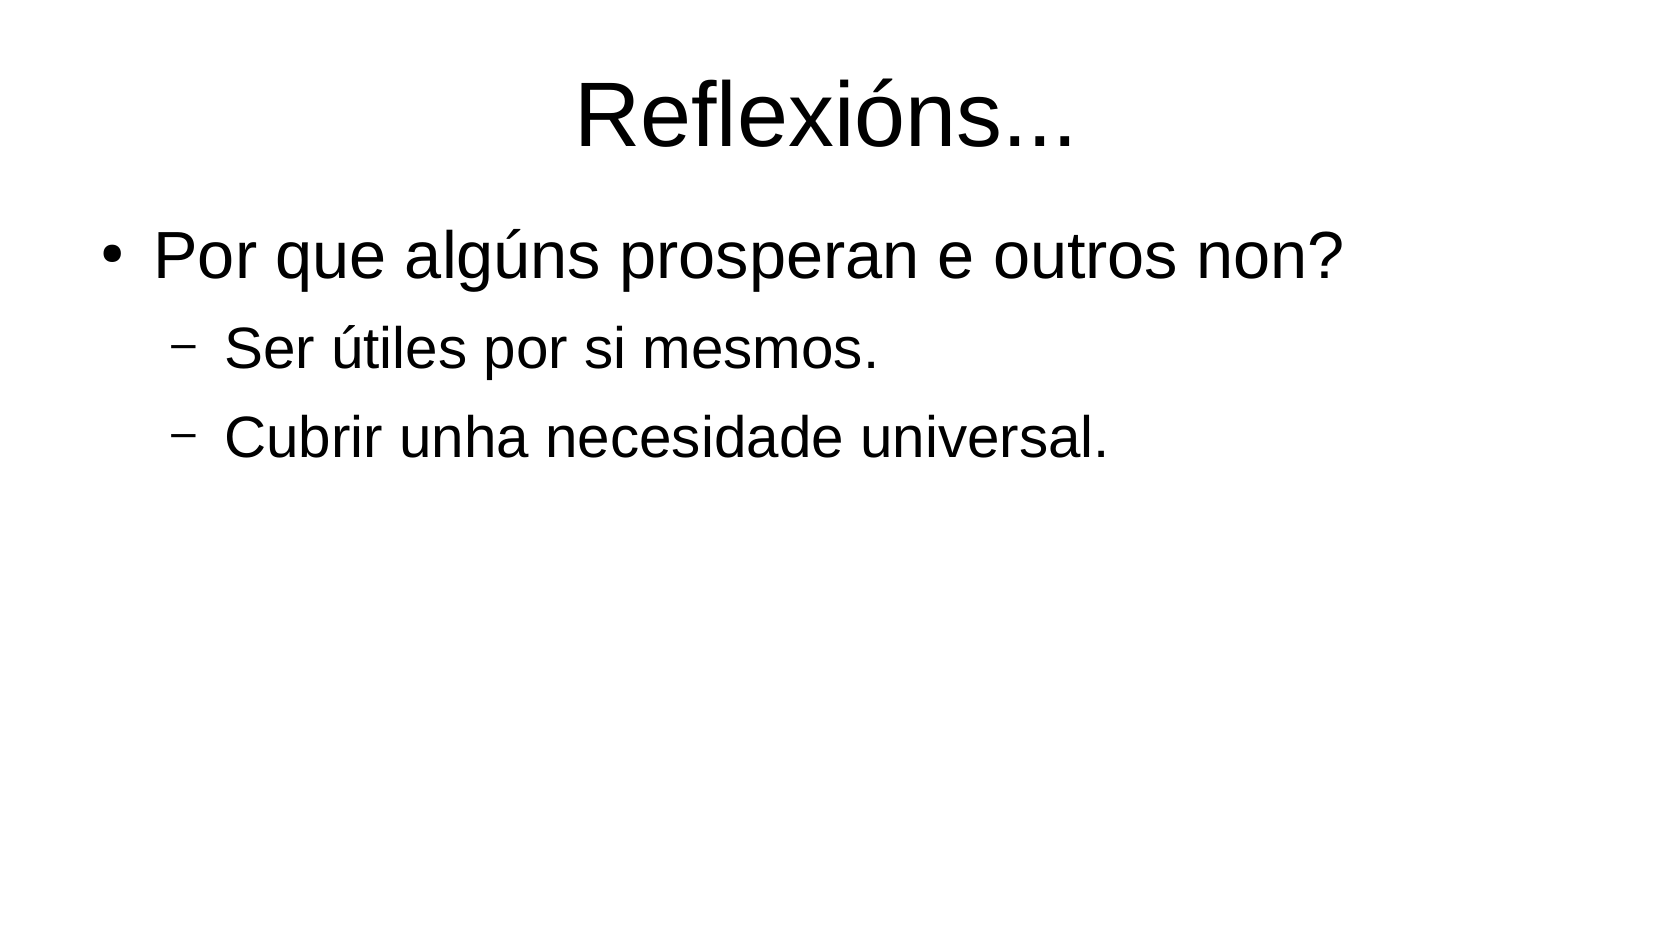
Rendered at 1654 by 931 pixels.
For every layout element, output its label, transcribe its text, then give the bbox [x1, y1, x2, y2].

list Por que algúns prosperan e outros non? Ser útiles por si mesmos. Cubrir unha necesidade universal. [82, 217, 1571, 758]
title Reflexións... [82, 37, 1571, 193]
